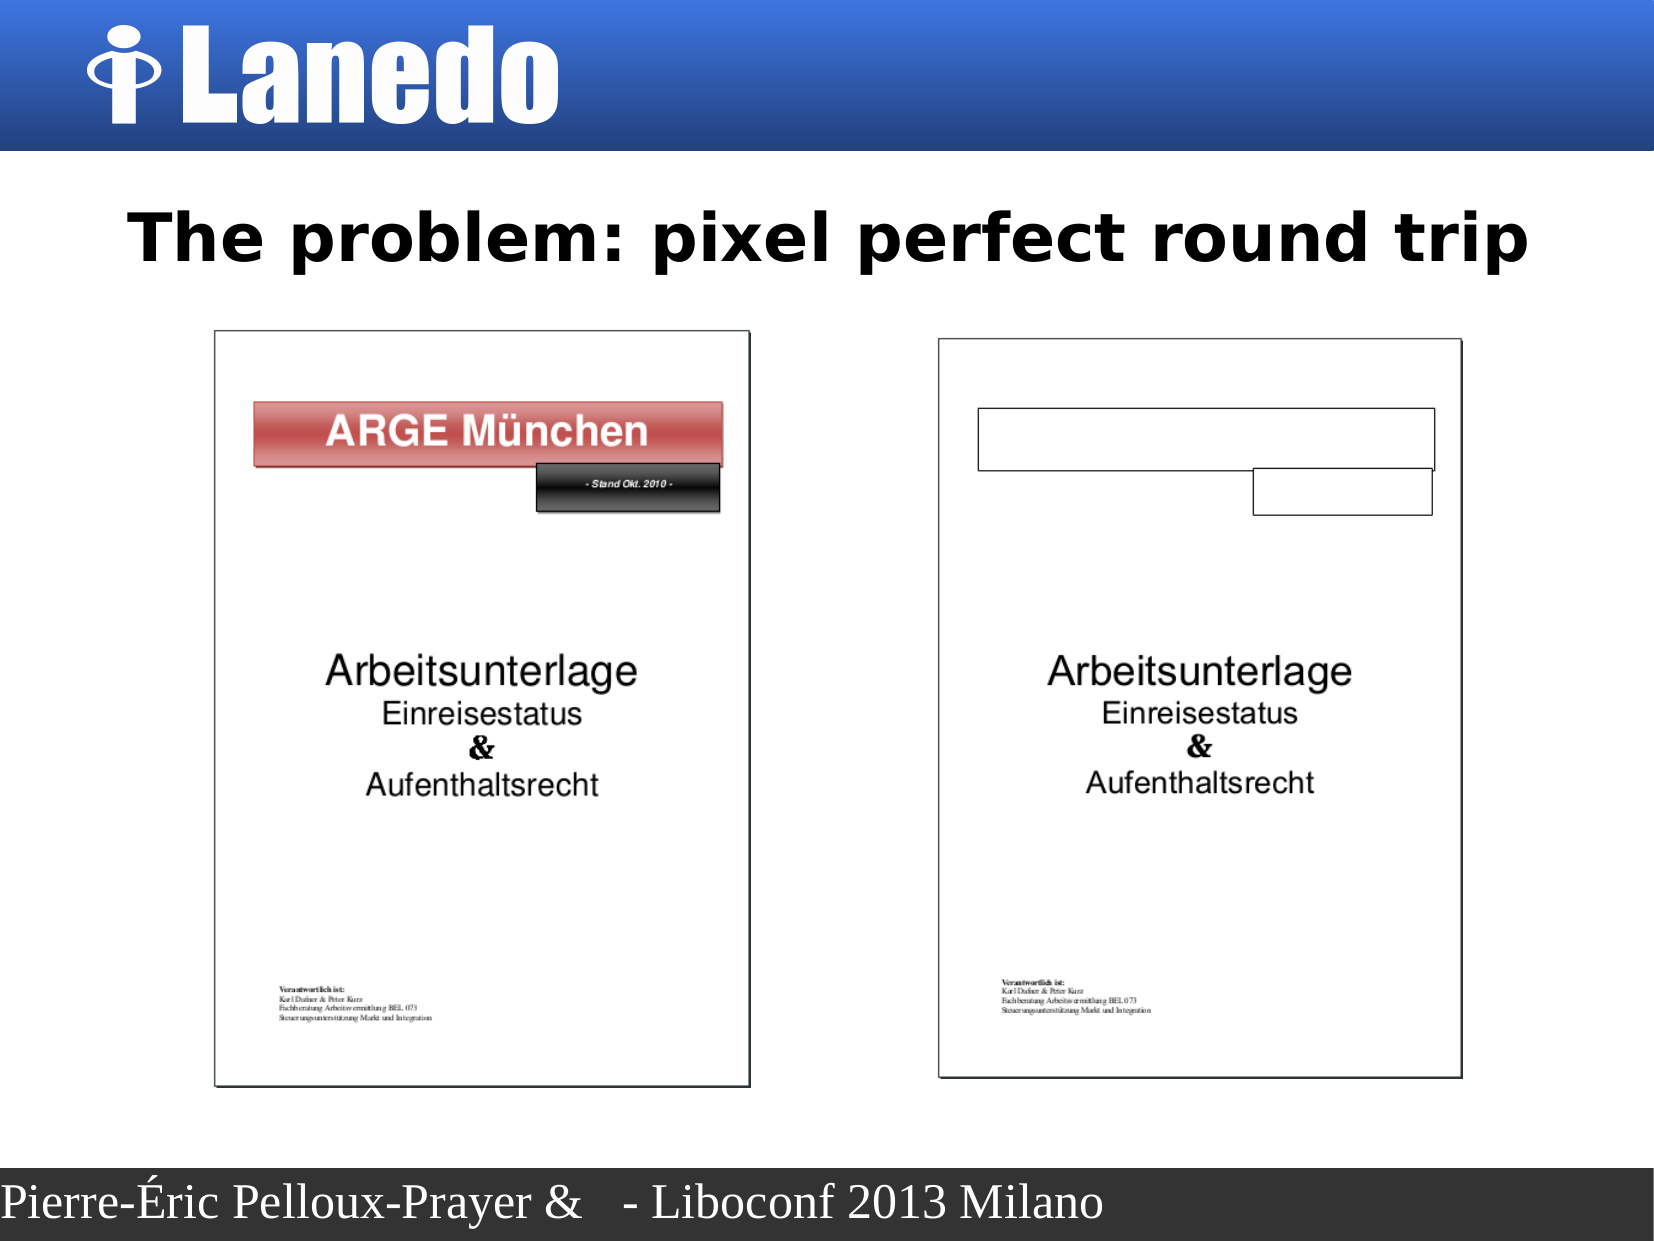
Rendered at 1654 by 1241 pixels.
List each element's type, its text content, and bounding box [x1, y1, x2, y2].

picture [87, 25, 558, 124]
picture [213, 329, 751, 1088]
picture [937, 337, 1463, 1079]
text_box The problem: pixel perfect round trip [112, 187, 1576, 976]
